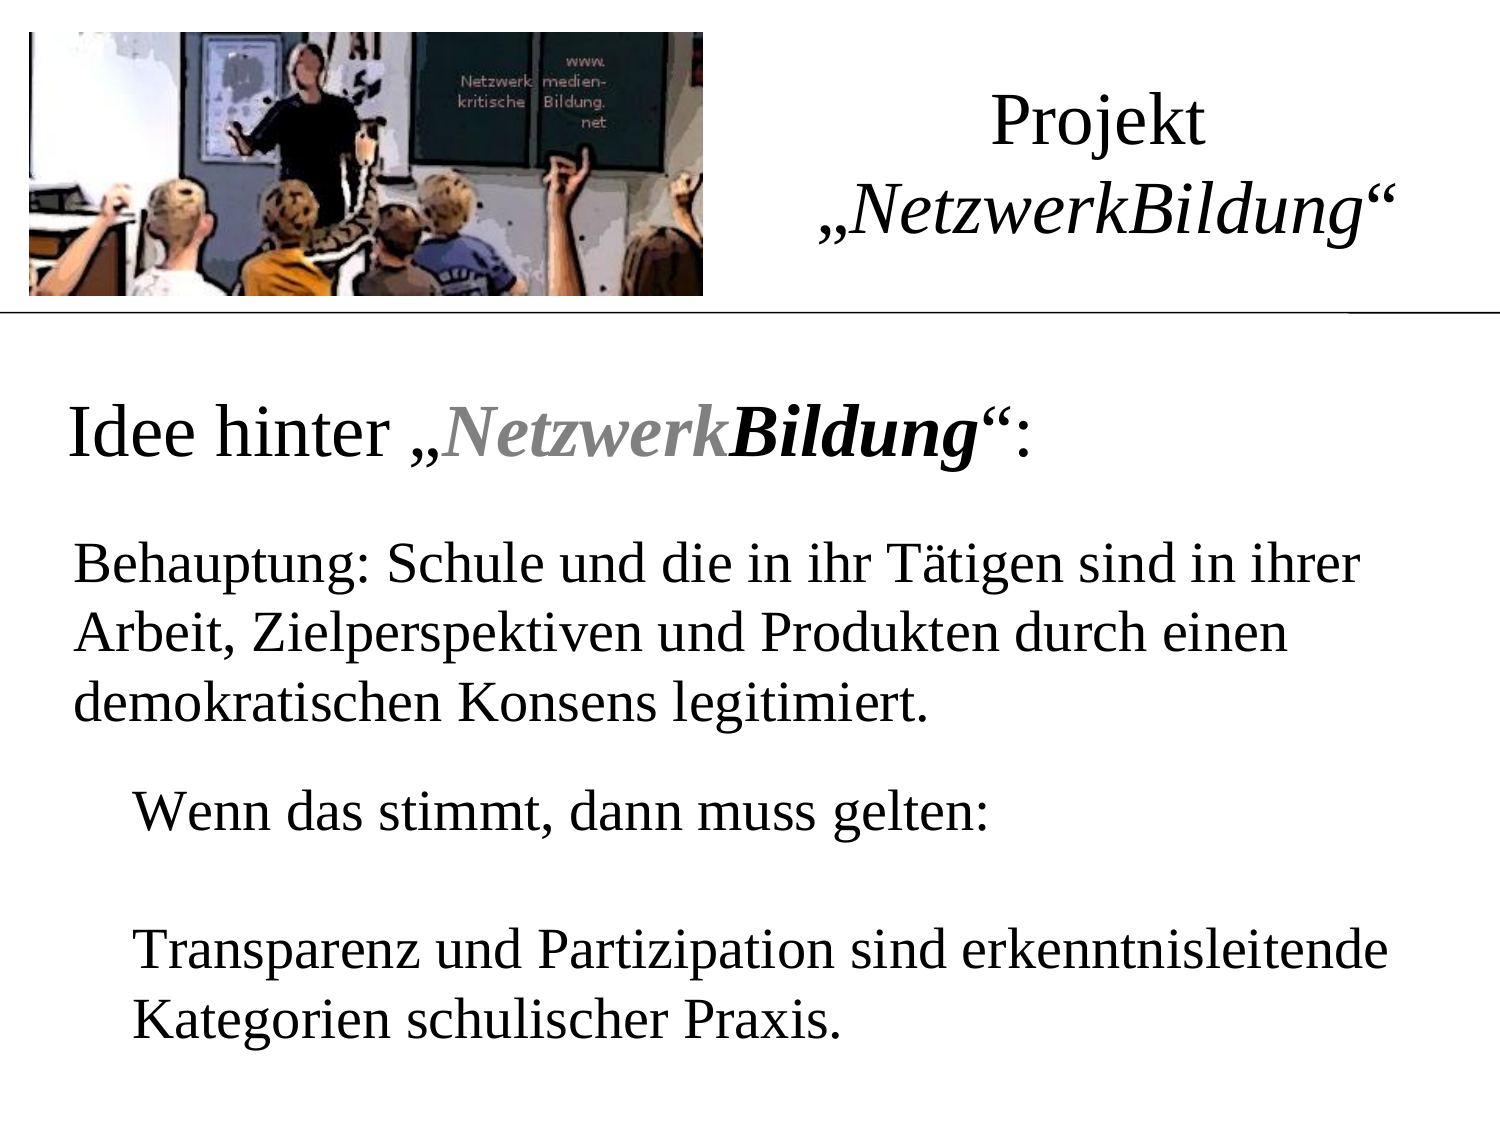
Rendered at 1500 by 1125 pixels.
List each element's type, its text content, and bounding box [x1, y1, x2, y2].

picture [29, 32, 703, 296]
text_box Wenn das stimmt, dann muss gelten: Transparenz und Partizipation sind erkenntnisleitende Kategorien schulischer Praxis. [118, 767, 1418, 1060]
text_box Behauptung: Schule und die in ihr Tätigen sind in ihrer Arbeit, Zielperspektiven und Produkten durch einen demokratischen Konsens legitimiert. [59, 519, 1418, 743]
text_box Projekt „NetzwerkBildung“ [801, 65, 1414, 259]
text_box Idee hinter „NetzwerkBildung“: [53, 377, 1353, 497]
